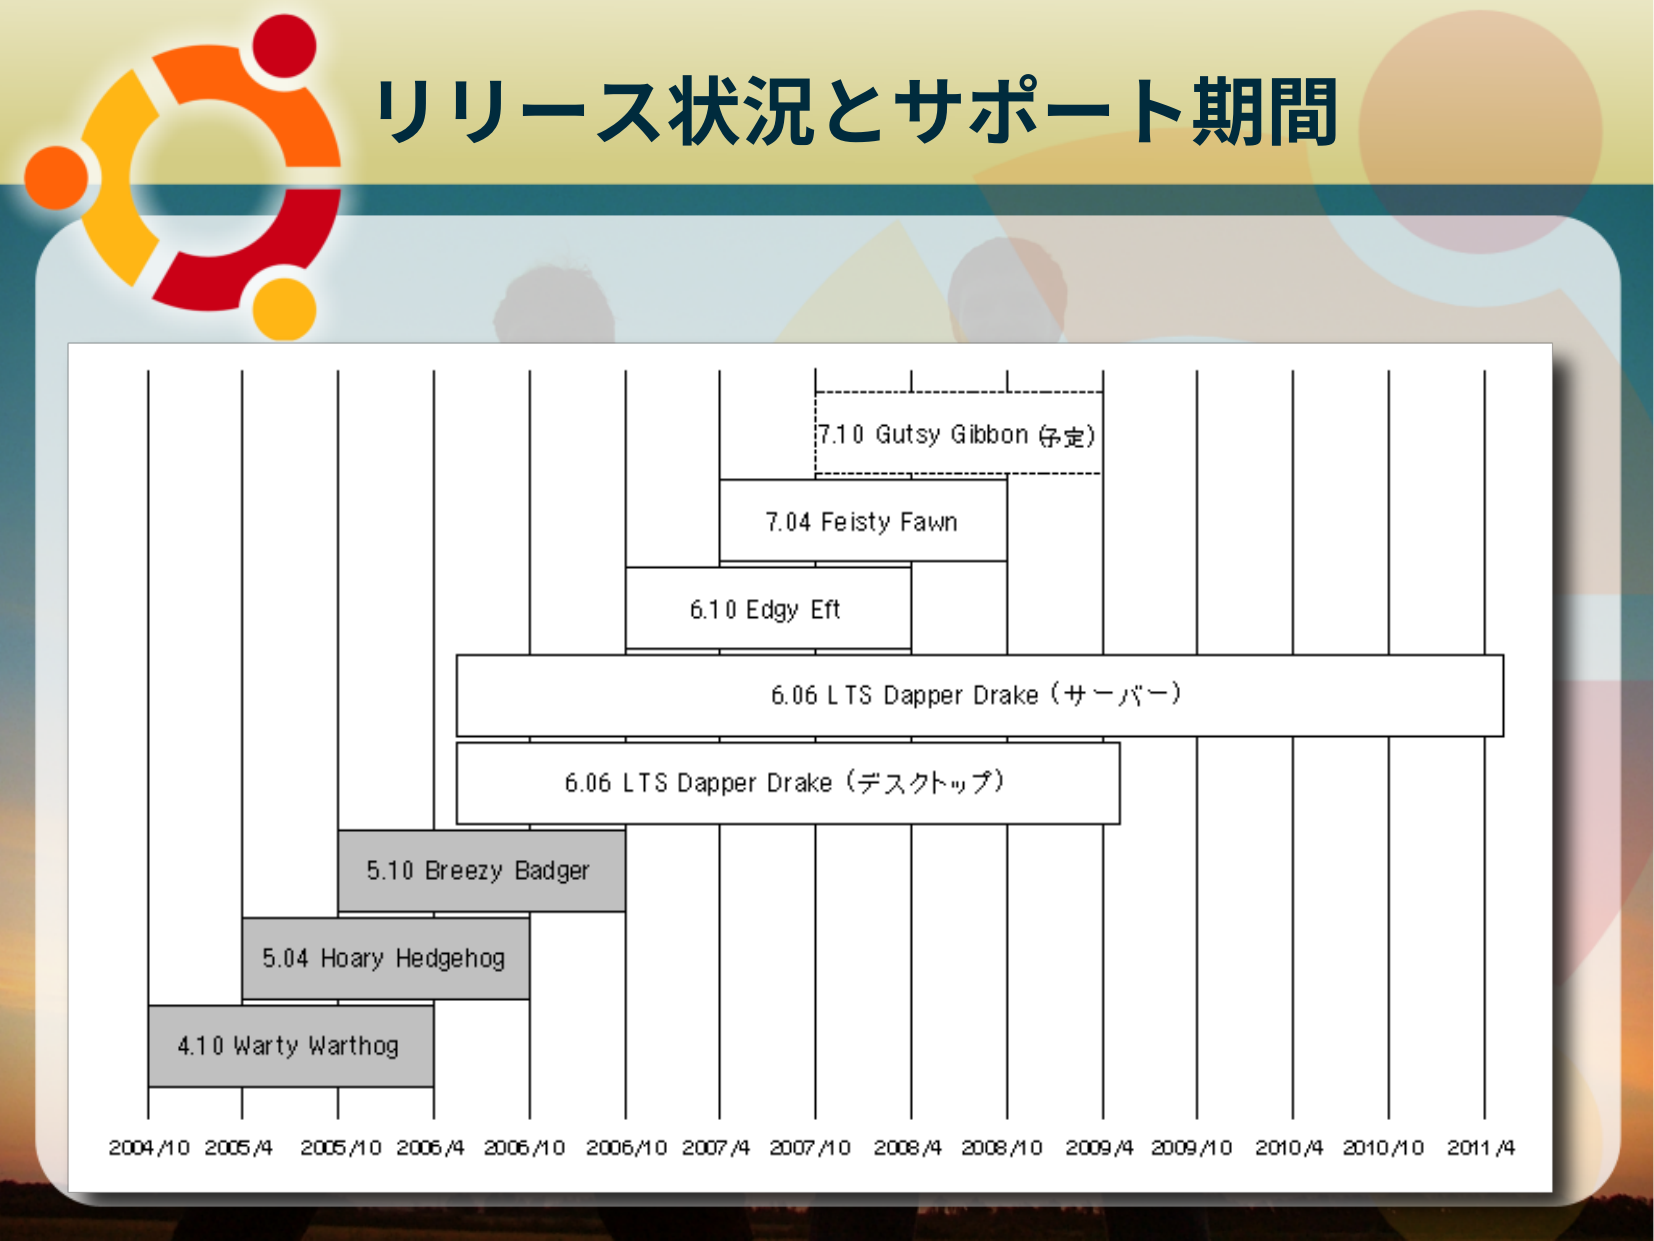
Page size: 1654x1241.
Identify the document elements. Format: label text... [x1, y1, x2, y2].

picture [0, 0, 1654, 1241]
text_box リリース状況とサポート期間 [366, 59, 1625, 150]
